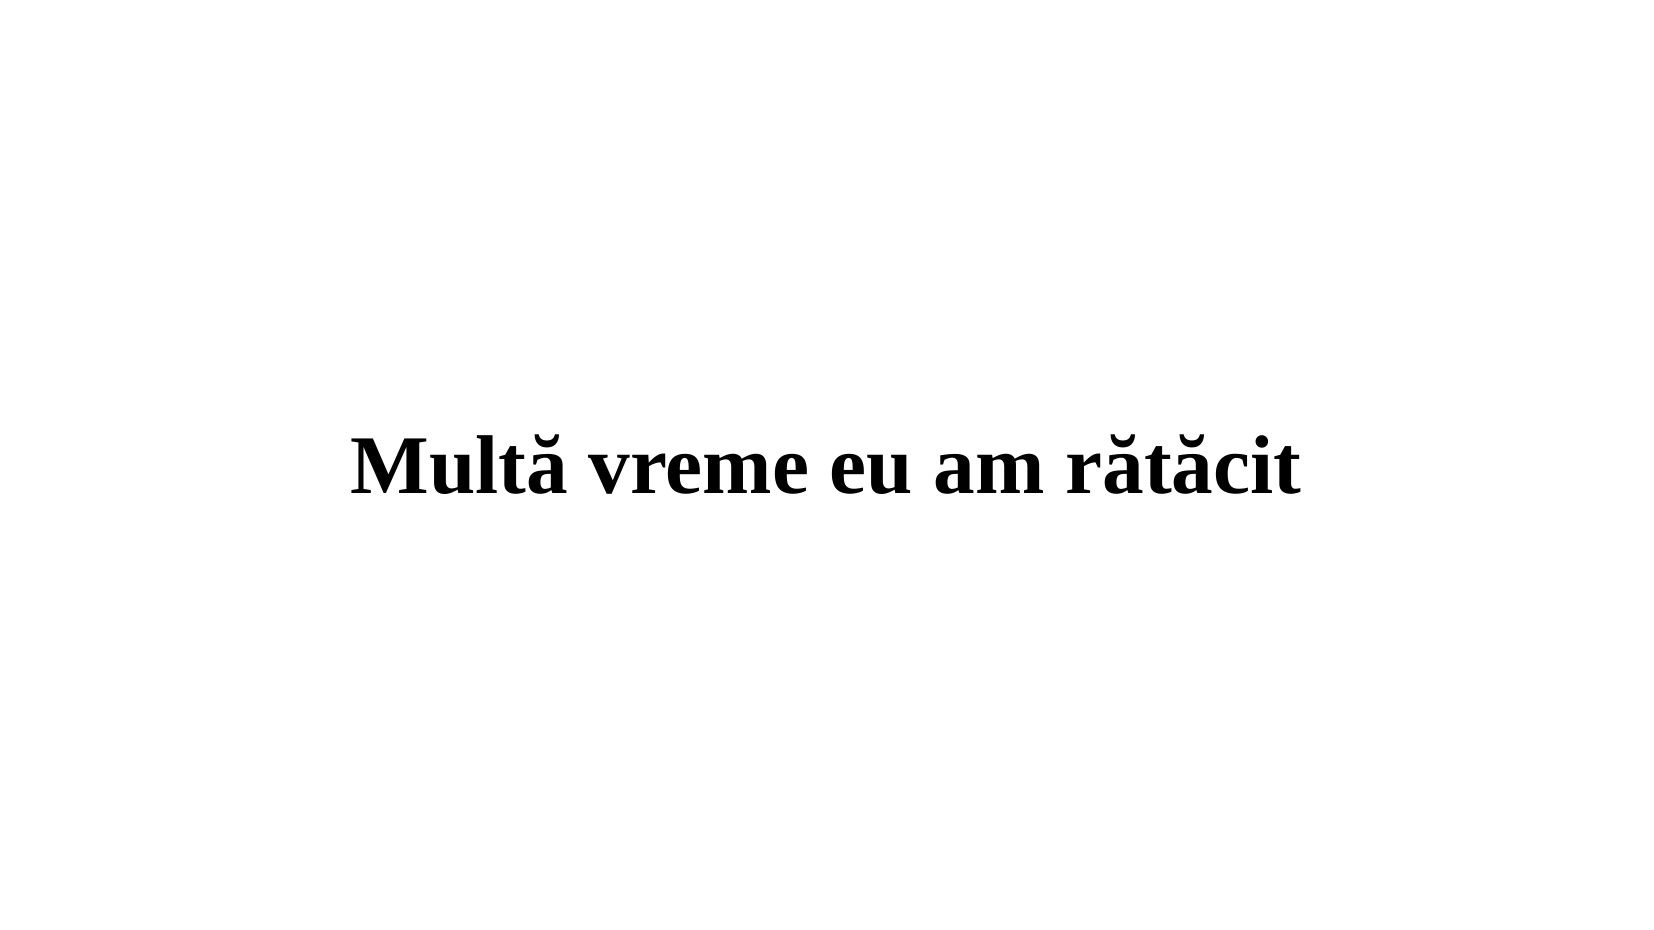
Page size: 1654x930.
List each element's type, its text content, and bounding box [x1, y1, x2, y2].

subtitle Multă vreme eu am rătăcit [300, 150, 1354, 781]
